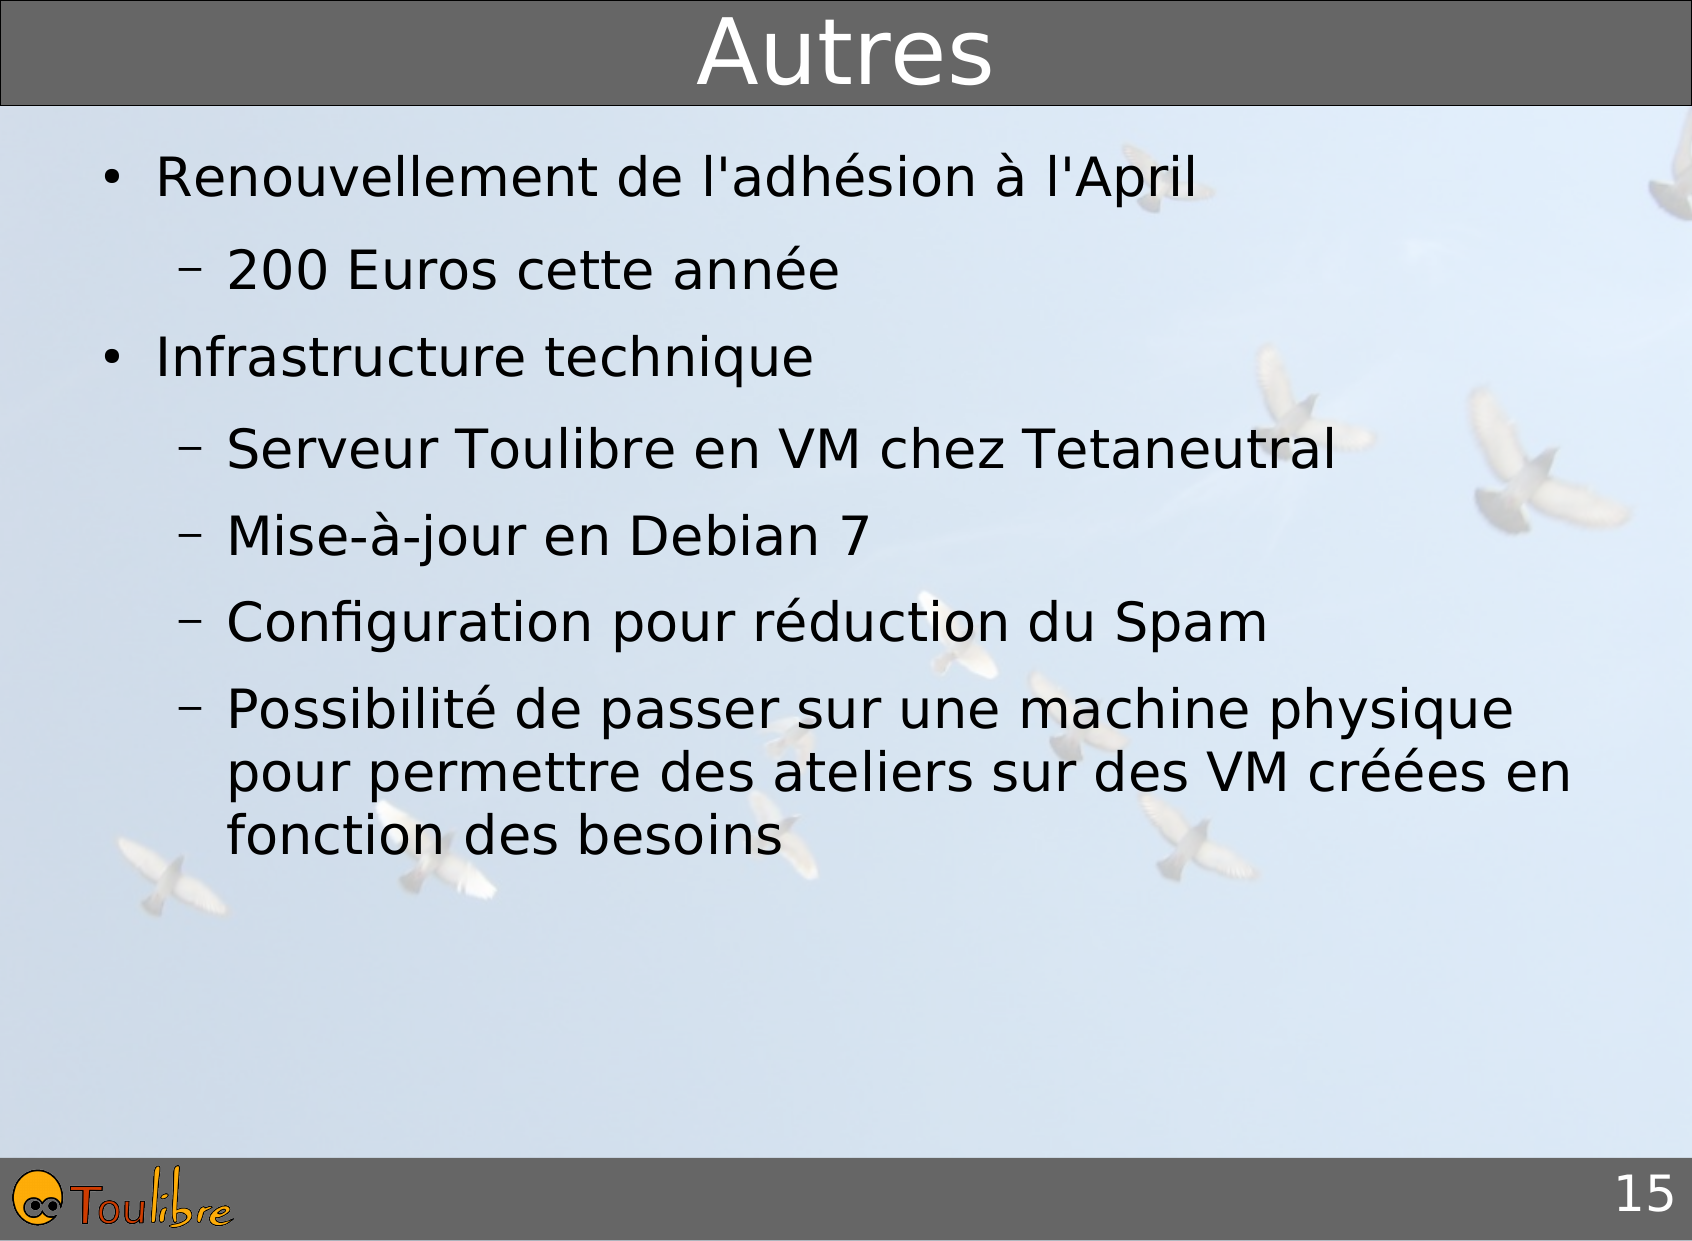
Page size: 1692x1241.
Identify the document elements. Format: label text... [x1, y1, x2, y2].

picture [12, 1165, 234, 1228]
list Renouvellement de l'adhésion à l'April 200 Euros cette année Infrastructure technique Serveur Toulibre en VM chez Tetaneutral Mise-à-jour en Debian 7 Configuration pour réduction du Spam Possibilité de passer sur une machine physique pour permettre des ateliers sur des VM créées en fonction des besoins [84, 146, 1608, 1095]
title Autres [0, 0, 1692, 107]
